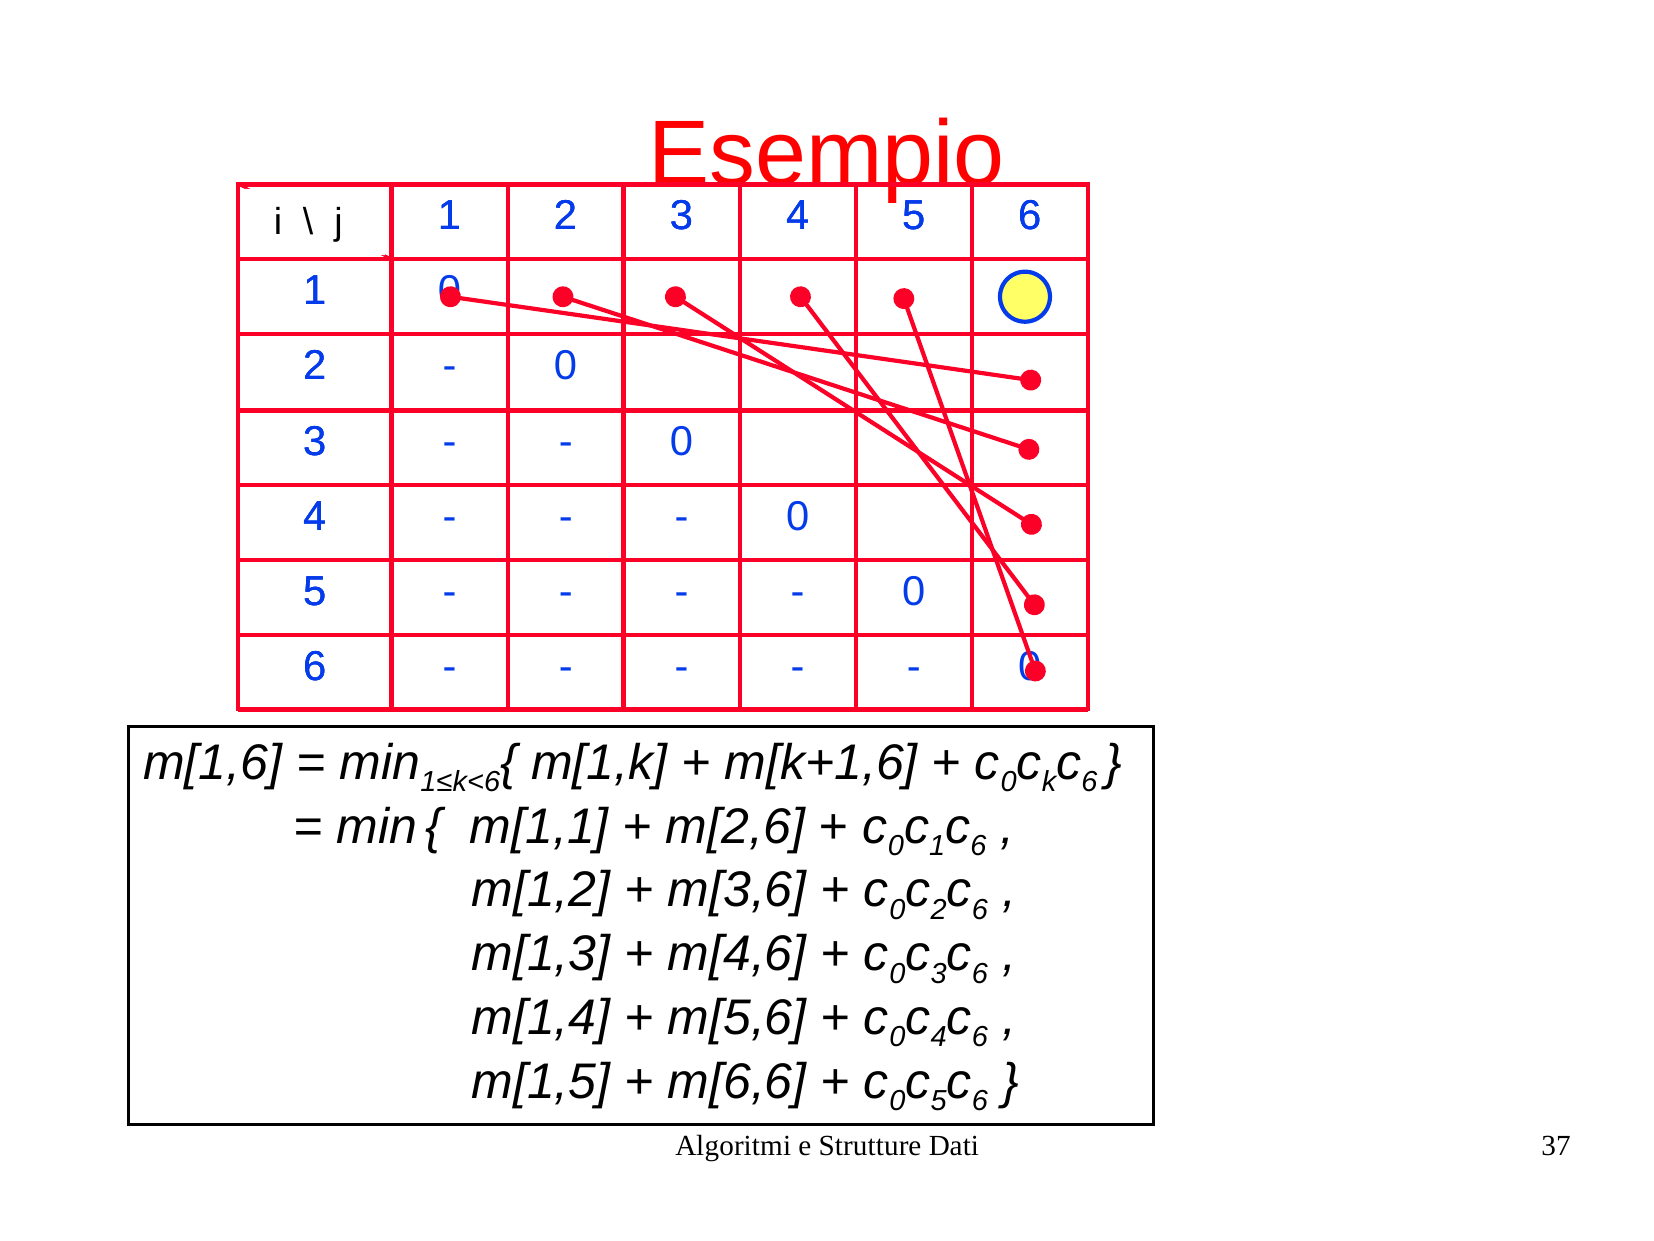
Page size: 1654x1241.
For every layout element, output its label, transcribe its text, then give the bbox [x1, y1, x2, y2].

text_box - [858, 637, 970, 707]
text_box [999, 271, 1051, 322]
text_box 1 [240, 260, 391, 333]
text_box - [510, 413, 622, 483]
text_box 0 [858, 562, 971, 634]
text_box 0 [974, 637, 1086, 707]
text_box 5 [857, 187, 971, 258]
text_box - [510, 562, 621, 633]
text_box - [394, 487, 506, 558]
text_box - [626, 637, 738, 707]
text_box 0 [510, 336, 623, 409]
text_box - [394, 413, 506, 483]
text_box - [742, 562, 854, 633]
text_box 0 [393, 260, 507, 333]
text_box 0 [742, 487, 855, 559]
text_box - [626, 562, 738, 633]
text_box 3 [240, 412, 391, 484]
text_box 0 [442, 278, 455, 289]
text_box 1 [393, 187, 507, 258]
text_box - [510, 487, 621, 558]
text_box - [394, 336, 506, 408]
text_box - [394, 637, 506, 707]
text_box 2 [509, 187, 623, 258]
text_box i \ j [241, 188, 386, 256]
title Esempio [82, 49, 1571, 257]
text_box - [394, 562, 506, 633]
text_box 5 [240, 561, 391, 634]
text_box 6 [973, 187, 1086, 258]
text_box - [510, 637, 621, 707]
text_box L R [249, 187, 391, 257]
text_box m[1,6] = min1≤k<6{ m[1,k] + m[k+1,6] + c0ckc6 } = min { m[1,1] + m[2,6] + c0c1c6 , m[1,2] + m[3,6] + c0c2c6 , m[1,3] + m[4,6] + c0c3c6 , m[1,4] + m[5,6] + c0c4c6 , m[1,5] + m[6,6] + c0c5c6 } [128, 726, 1154, 1125]
text_box 0 [1023, 655, 1029, 669]
text_box 2 [240, 335, 391, 409]
text_box - [742, 637, 854, 707]
text_box 4 [741, 187, 855, 258]
text_box 3 [625, 187, 739, 258]
text_box - [626, 487, 738, 558]
text_box 6 [240, 636, 391, 707]
text_box 0 [626, 412, 739, 484]
text_box 4 [240, 486, 391, 559]
